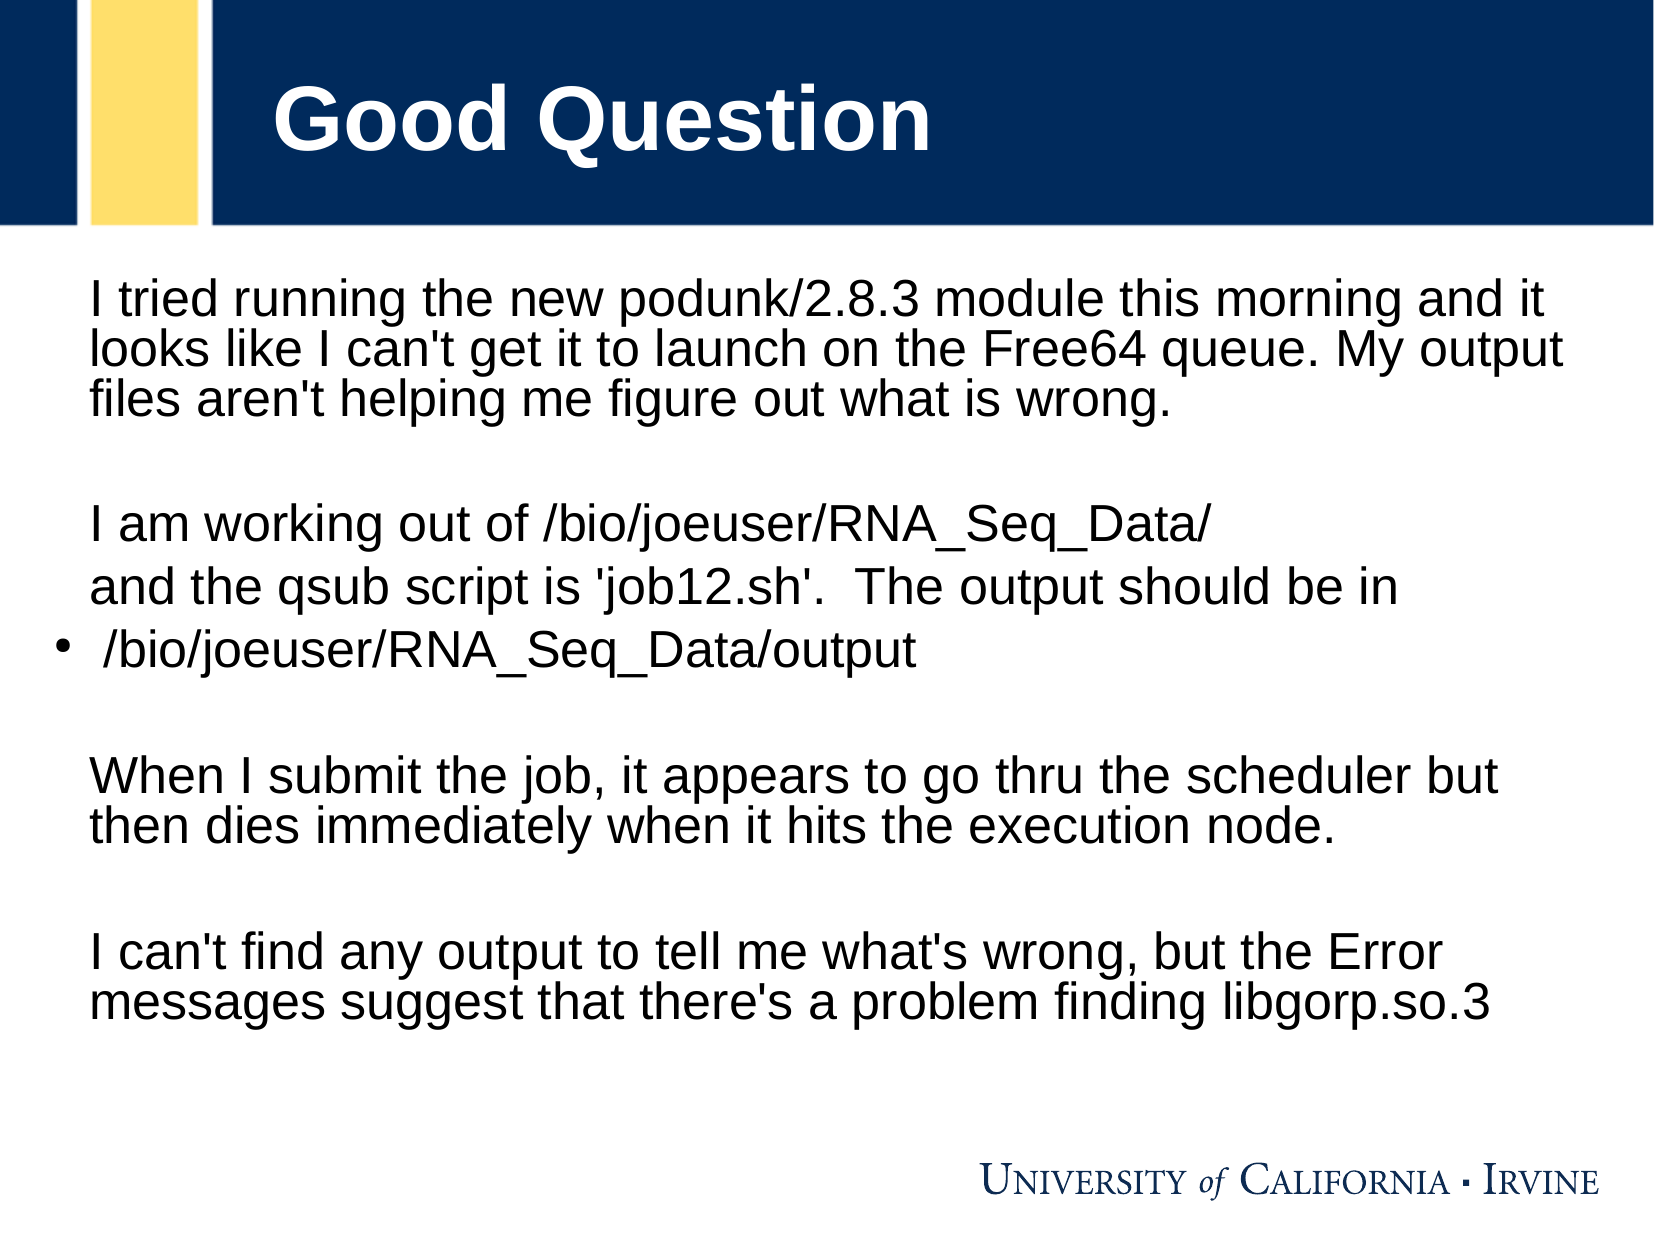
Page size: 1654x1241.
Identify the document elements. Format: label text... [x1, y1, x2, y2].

subtitle I tried running the new podunk/2.8.3 module this morning and it looks like I can't get it to launch on the Free64 queue. My output files aren't helping me figure out what is wrong. I am working out of /bio/joeuser/RNA_Seq_Data/ and the qsub script is 'job12.sh'. The output should be in /bio/joeuser/RNA_Seq_Data/output When I submit the job, it appears to go thru the scheduler but then dies immediately when it hits the execution node. I can't find any output to tell me what's wrong, but the Error messages suggest that there's a problem finding libgorp.so.3 [39, 268, 1615, 1130]
picture [0, 0, 1654, 1241]
title Good Question [257, 0, 1654, 228]
